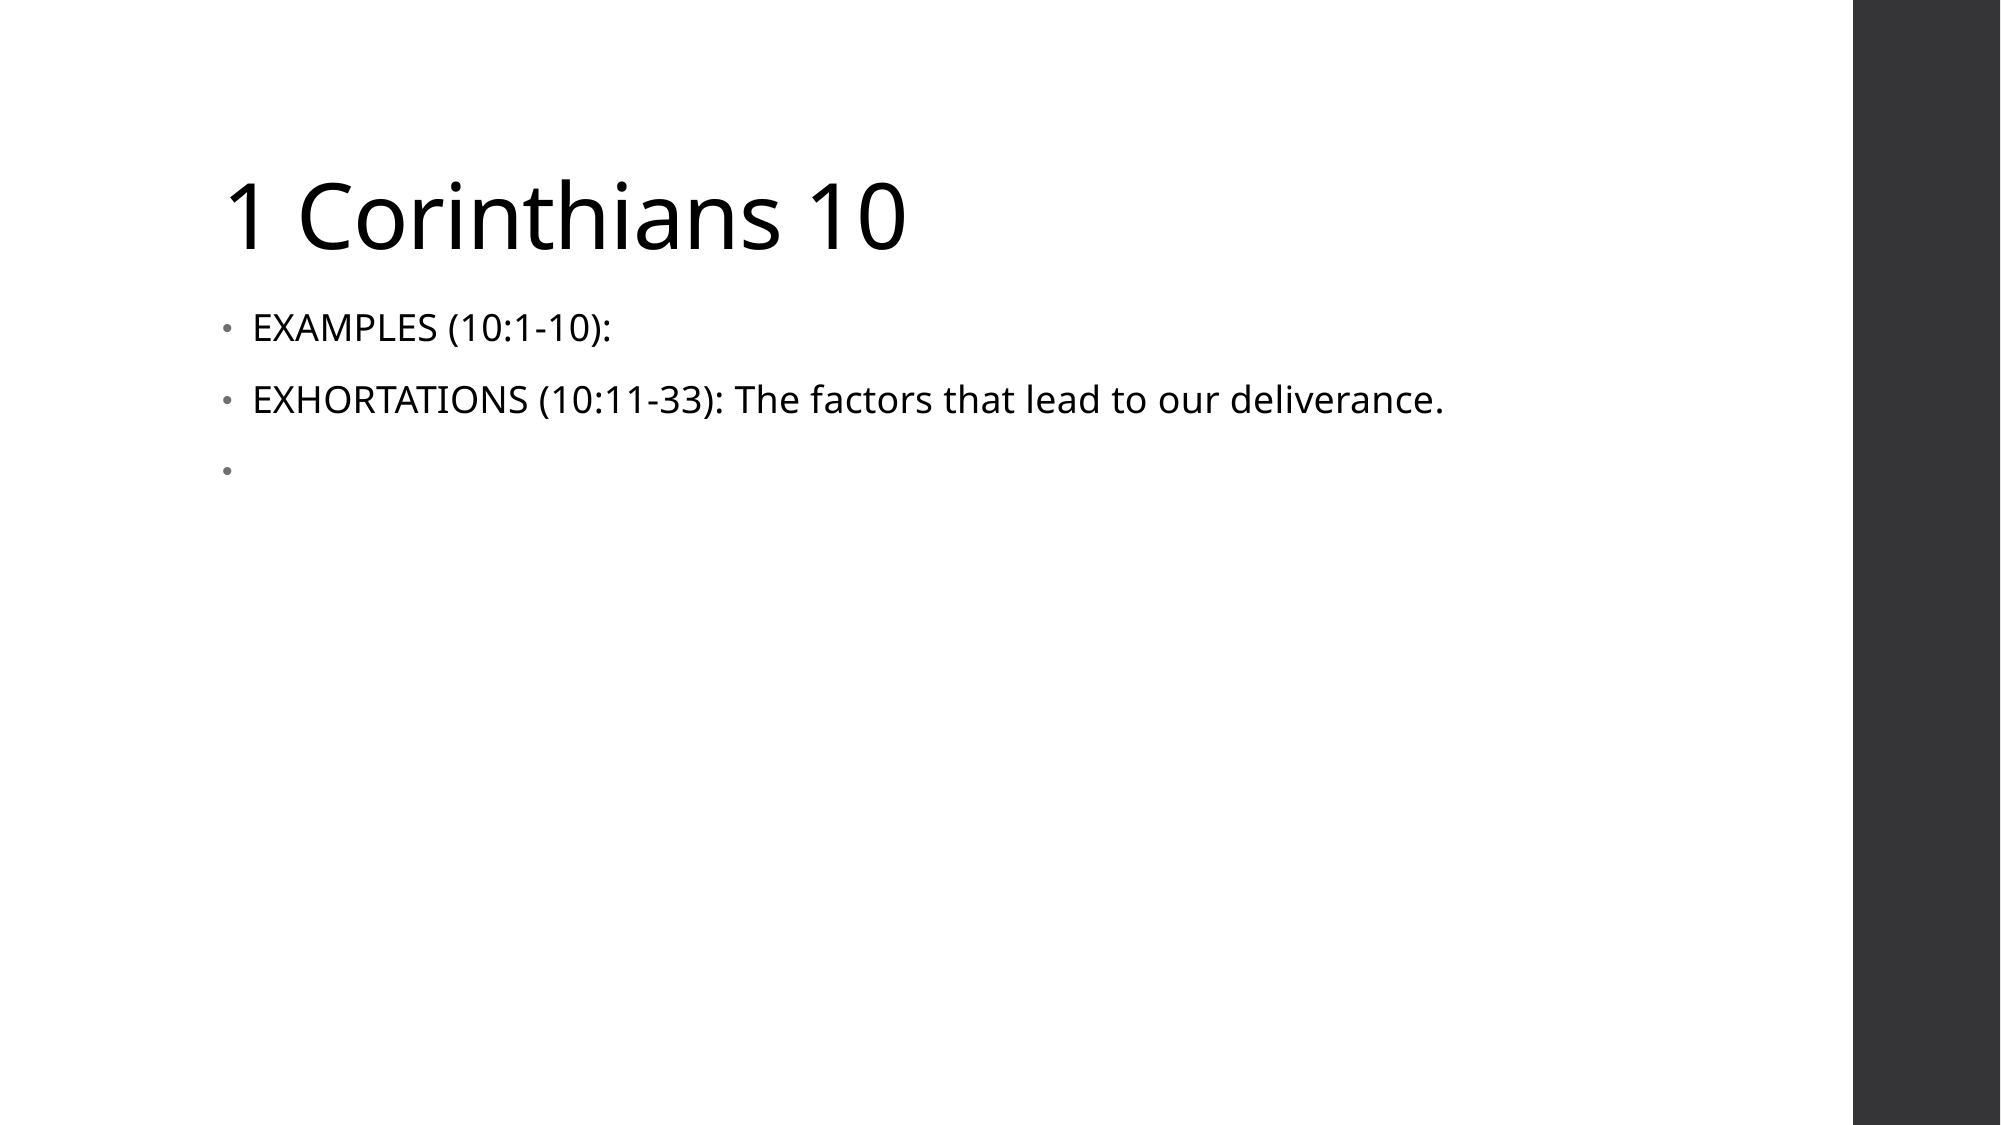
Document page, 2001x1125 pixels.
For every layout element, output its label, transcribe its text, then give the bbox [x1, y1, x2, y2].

list EXAMPLES (10:1-10): EXHORTATIONS (10:11-33): The factors that lead to our deliverance. [206, 299, 1617, 1014]
title 1 Corinthians 10 [206, 60, 1797, 278]
